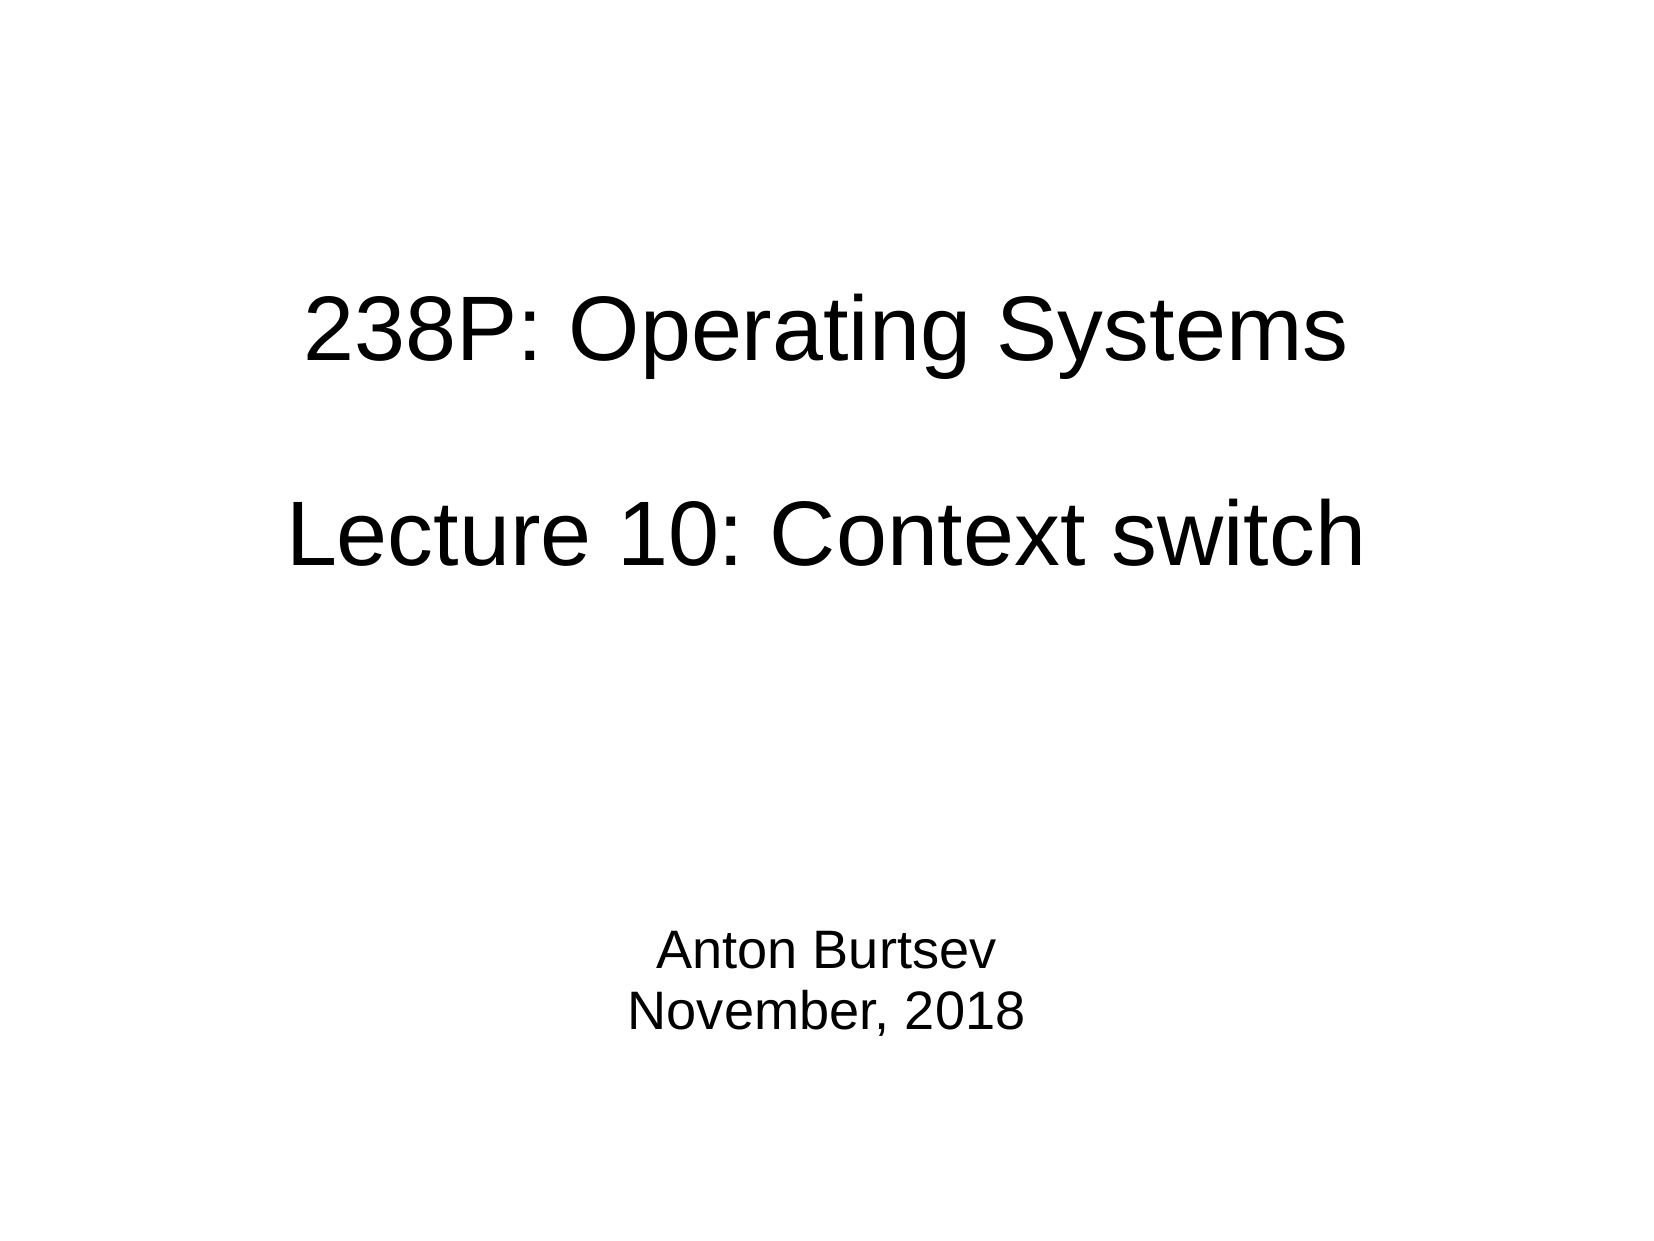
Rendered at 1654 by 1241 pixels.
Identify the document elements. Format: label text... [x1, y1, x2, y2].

subtitle Anton Burtsev November, 2018 [82, 637, 1571, 1109]
title 238P: Operating Systems Lecture 10: Context switch [82, 113, 1571, 637]
